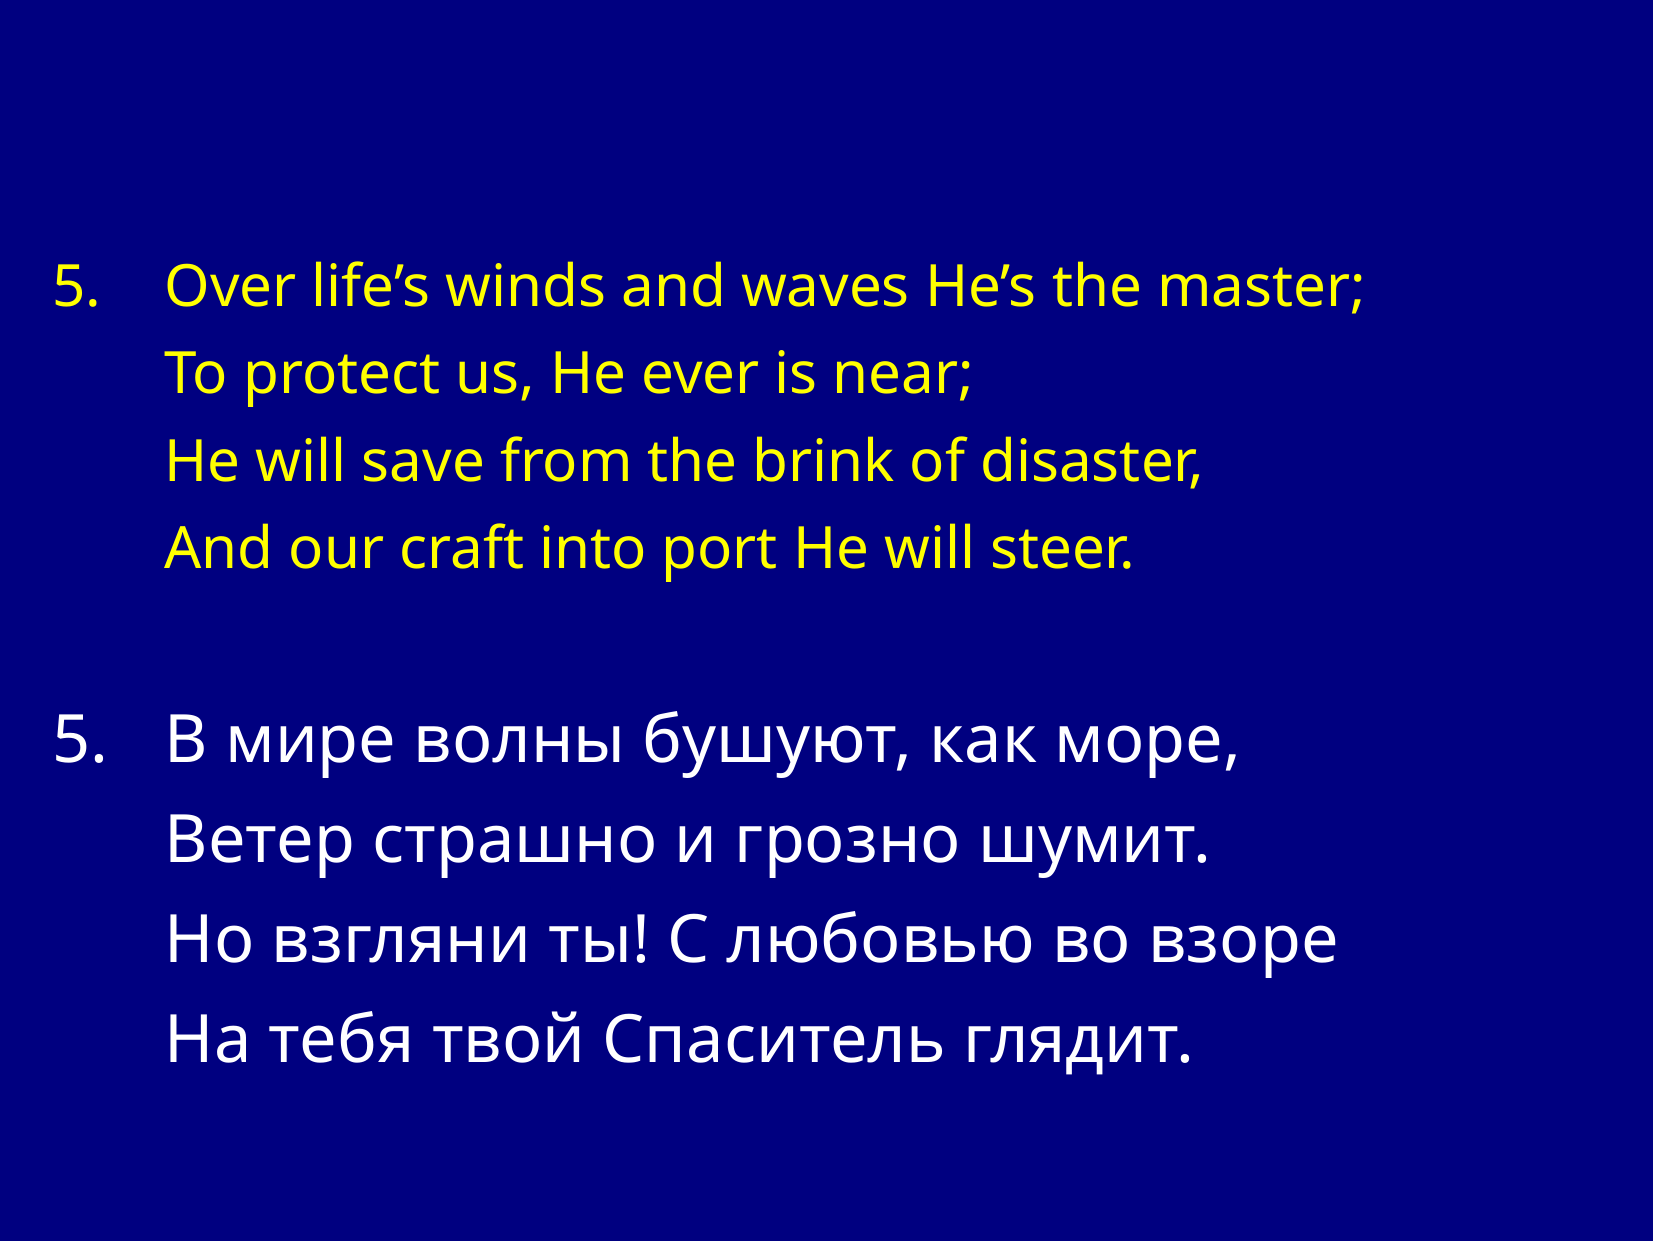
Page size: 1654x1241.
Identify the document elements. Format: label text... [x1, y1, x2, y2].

text_box 5. В мире волны бушуют, как море, Ветер страшно и грозно шумит. Но взгляни ты! С любовью во взоре На тебя твой Спаситель глядит. [37, 675, 1653, 1163]
text_box 5. Over life’s winds and waves He’s the master; To protect us, He ever is near; He will save from the brink of disaster, And our craft into port He will steer. [37, 150, 1653, 638]
